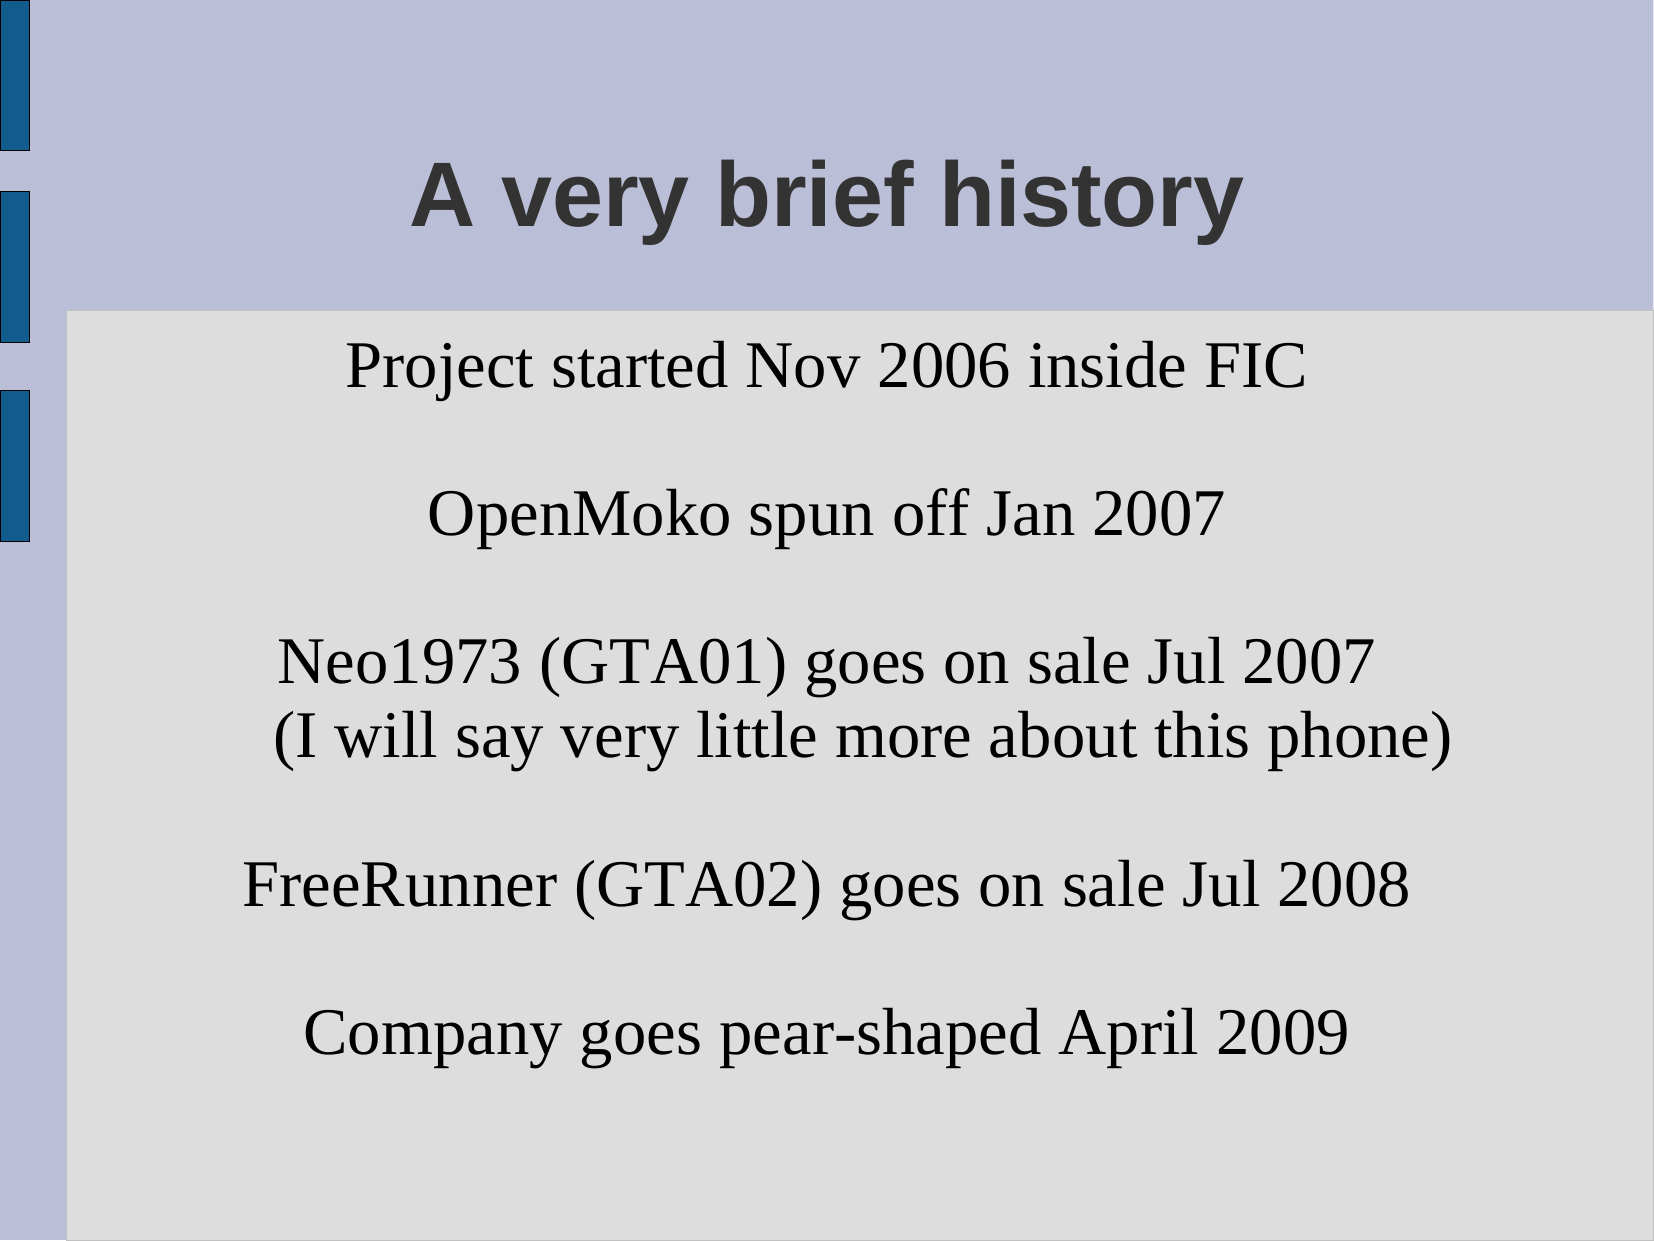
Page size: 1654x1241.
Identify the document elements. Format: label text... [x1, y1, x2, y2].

subtitle Project started Nov 2006 inside FIC OpenMoko spun off Jan 2007 Neo1973 (GTA01) goes on sale Jul 2007 (I will say very little more about this phone) FreeRunner (GTA02) goes on sale Jul 2008 Company goes pear-shaped April 2009 [121, 328, 1534, 1143]
title A very brief history [121, 98, 1534, 291]
